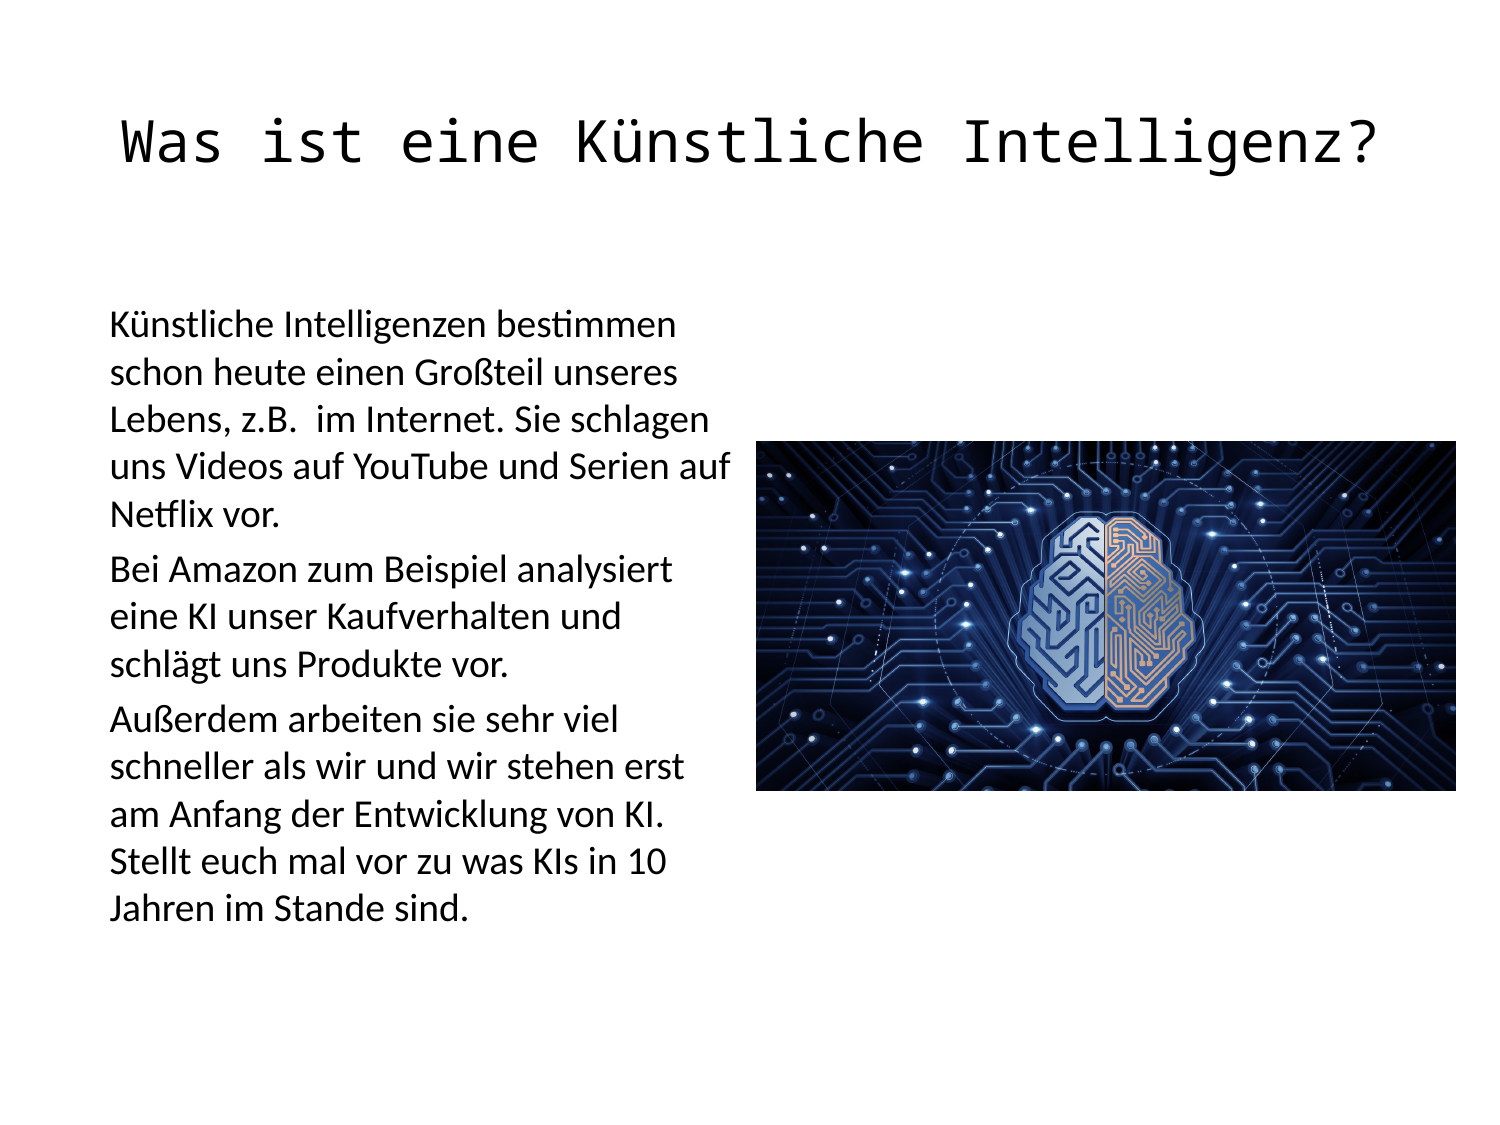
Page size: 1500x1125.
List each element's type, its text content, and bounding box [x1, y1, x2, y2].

title Was ist eine Künstliche Intelligenz? [75, 45, 1425, 233]
list Künstliche Intelligenzen bestimmen schon heute einen Großteil unseres Lebens, z.B. im Internet. Sie schlagen uns Videos auf YouTube und Serien auf Netflix vor. Bei Amazon zum Beispiel analysiert eine KI unser Kaufverhalten und schlägt uns Produkte vor. Außerdem arbeiten sie sehr viel schneller als wir und wir stehen erst am Anfang der Entwicklung von KI. Stellt euch mal vor zu was KIs in 10 Jahren im Stande sind. [94, 290, 757, 1035]
picture [756, 441, 1456, 791]
